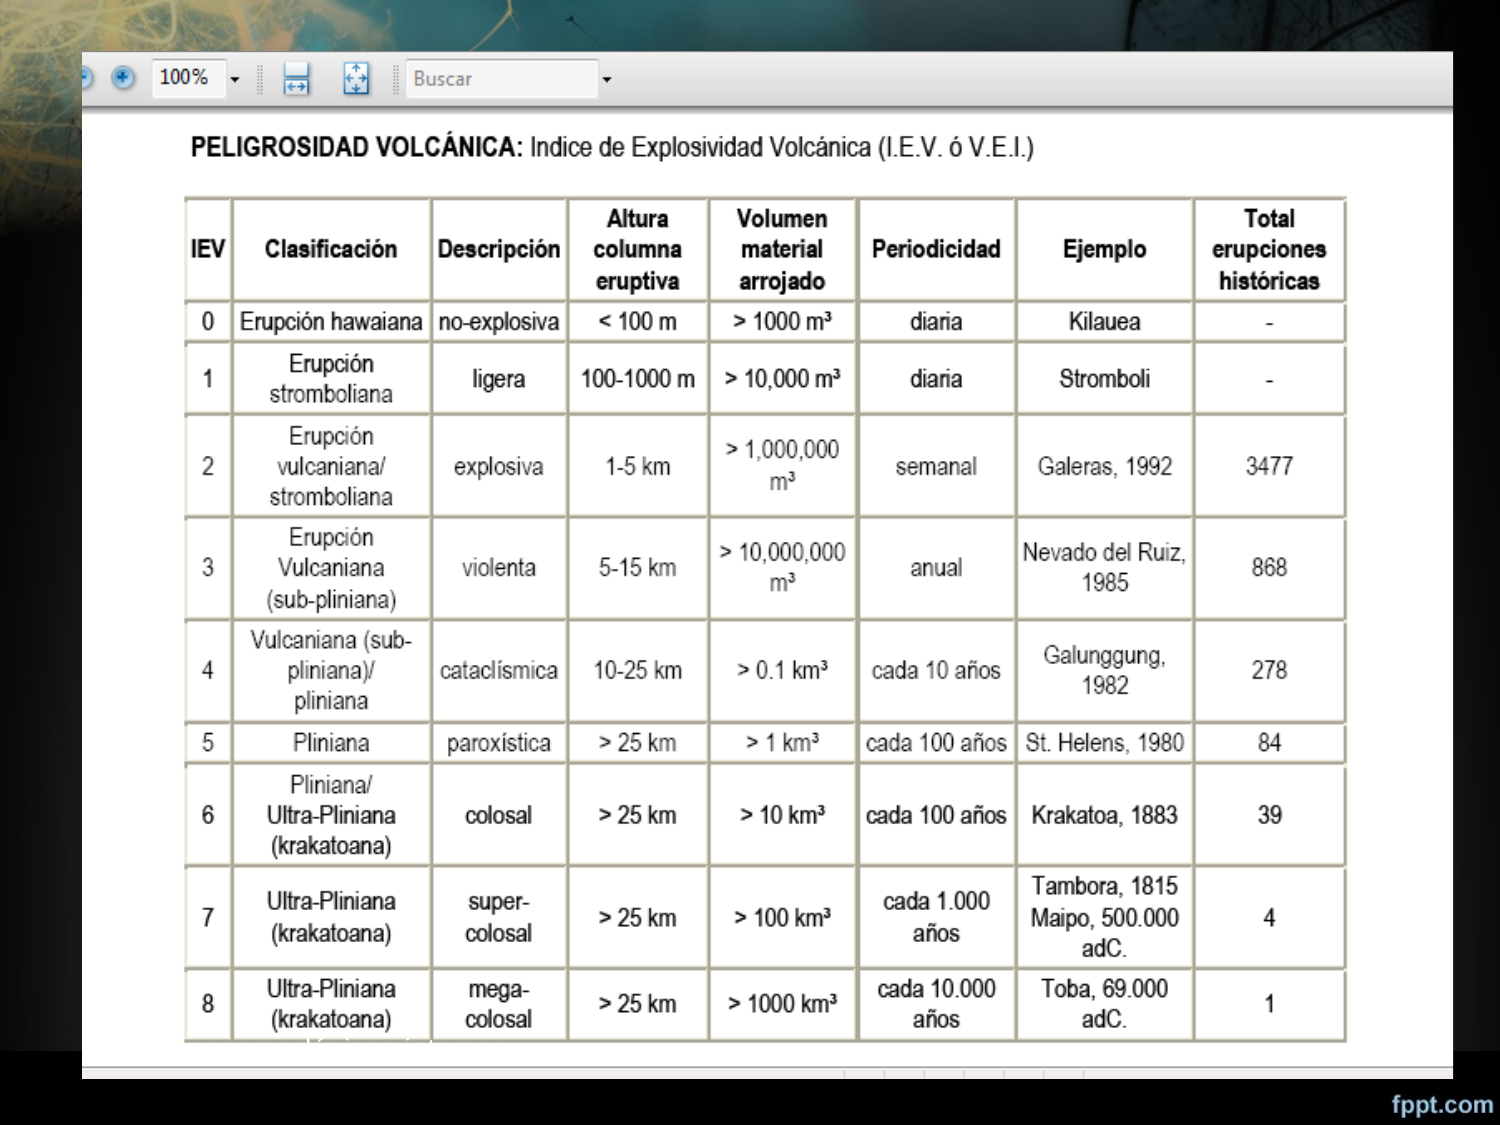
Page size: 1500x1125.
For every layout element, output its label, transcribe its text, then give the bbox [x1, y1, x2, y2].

text_box Riesgos geológicos internos [88, 1023, 564, 1102]
text_box <número> [1080, 1023, 1431, 1102]
picture [0, 0, 1500, 1125]
